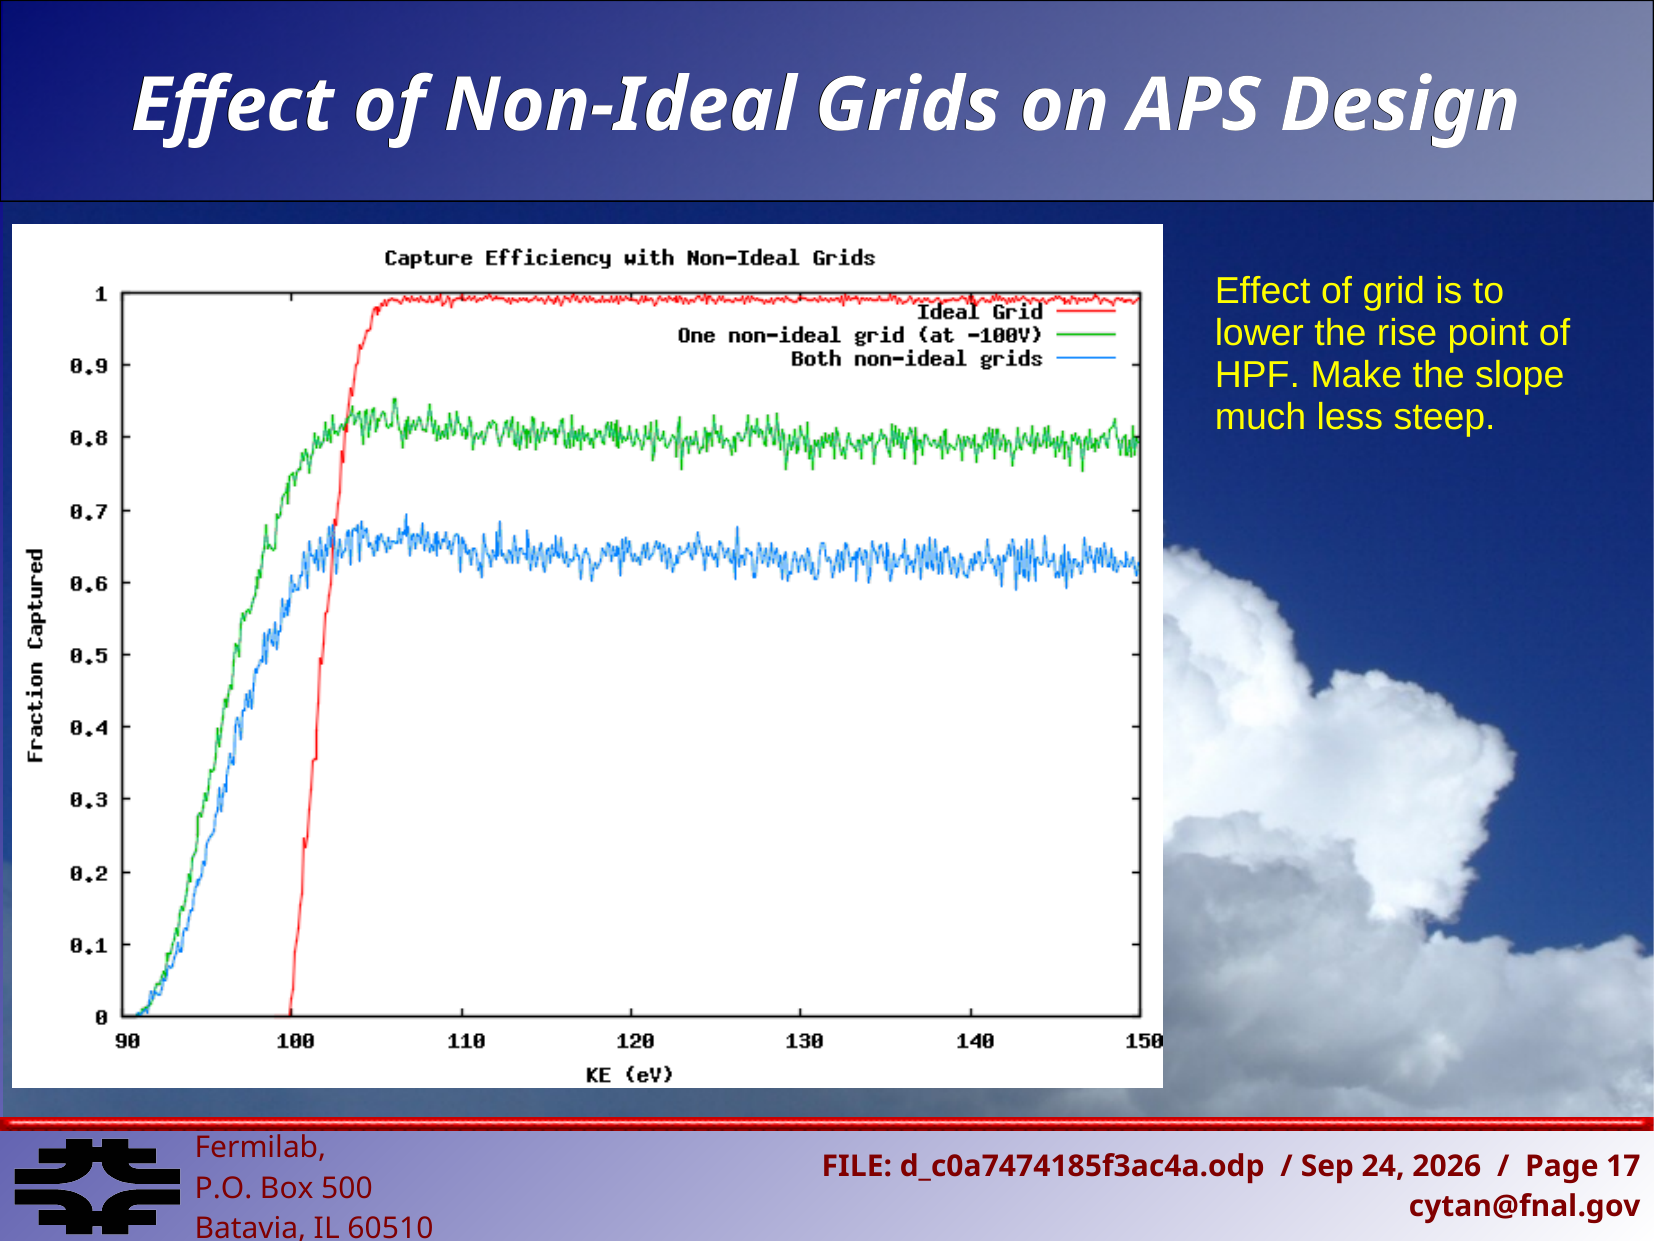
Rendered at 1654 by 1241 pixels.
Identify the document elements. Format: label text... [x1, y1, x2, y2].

title Effect of Non-Ideal Grids on APS Design [0, 7, 1654, 197]
text_box Effect of grid is to lower the rise point of HPF. Make the slope much less steep. [1200, 262, 1613, 446]
picture [10, 1137, 184, 1236]
picture [3, 1, 1653, 7]
picture [3, 197, 1653, 201]
picture [0, 202, 1654, 1131]
